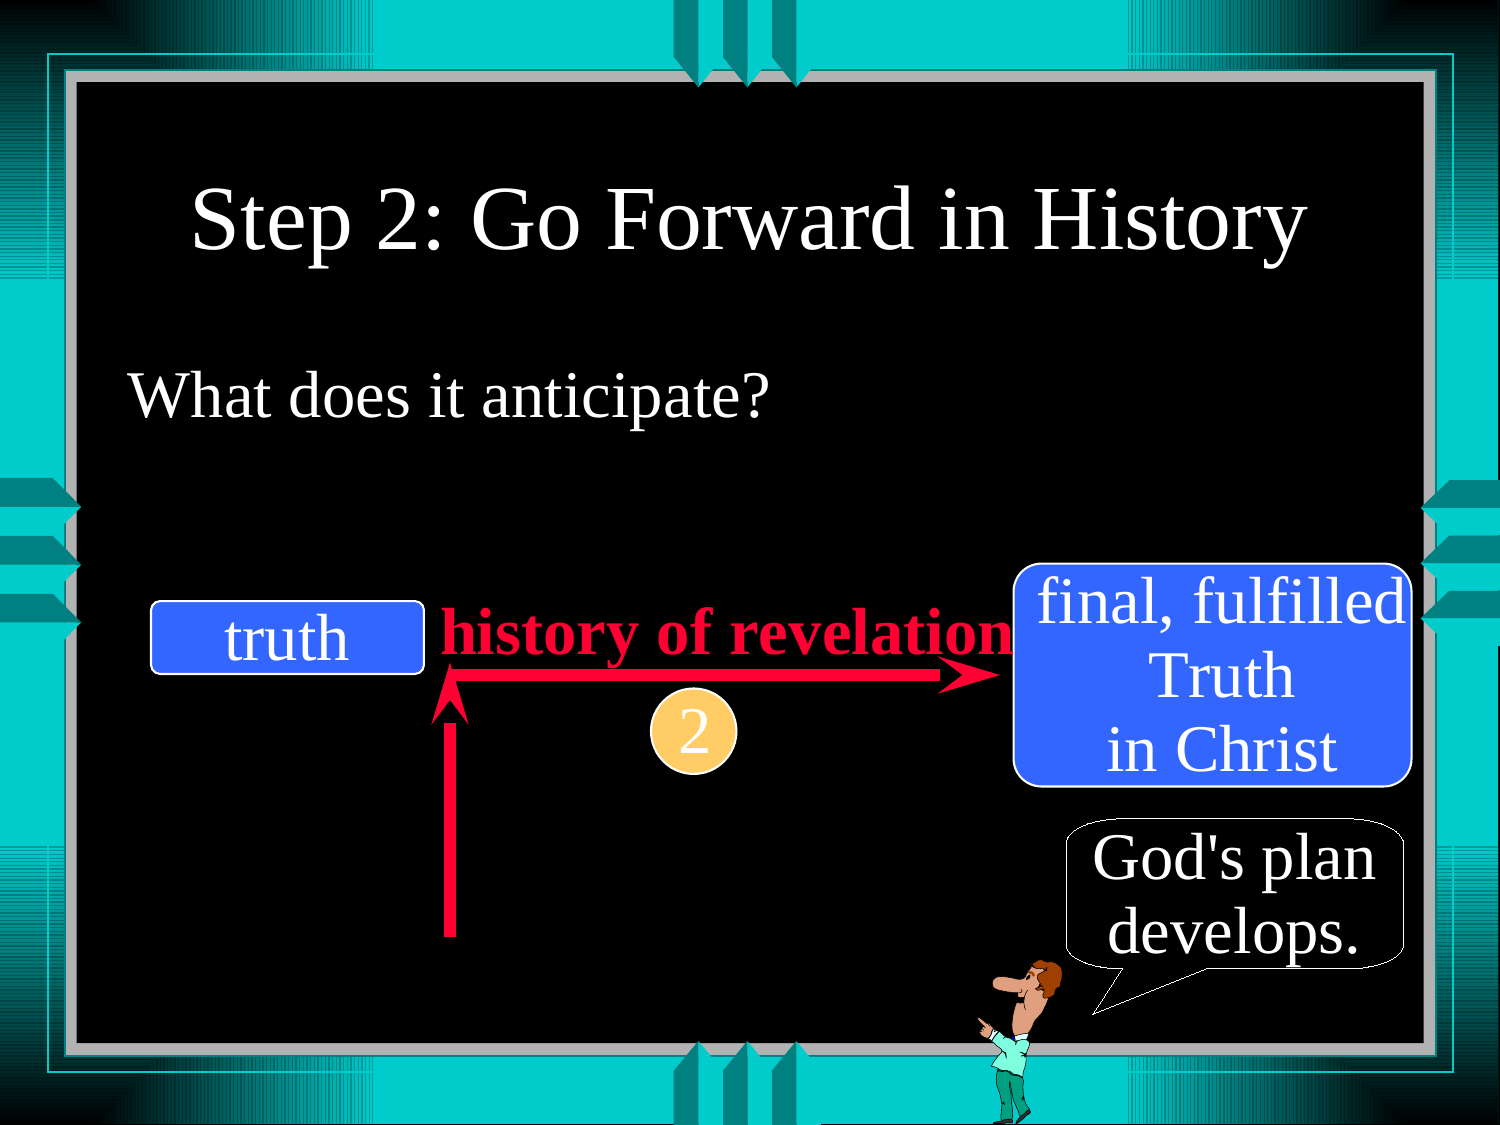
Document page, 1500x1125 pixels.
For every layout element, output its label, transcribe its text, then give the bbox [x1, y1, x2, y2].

text_box history of revelation [424, 587, 1038, 677]
text_box 2 [650, 688, 737, 774]
title Step 2: Go Forward in History [112, 124, 1388, 313]
text_box truth [151, 601, 424, 674]
list What does it anticipate? [112, 350, 1388, 638]
chart [976, 959, 1063, 1125]
text_box final, fulfilled Truth in Christ [1013, 563, 1412, 787]
text_box God's plan develops. [1066, 818, 1404, 1015]
